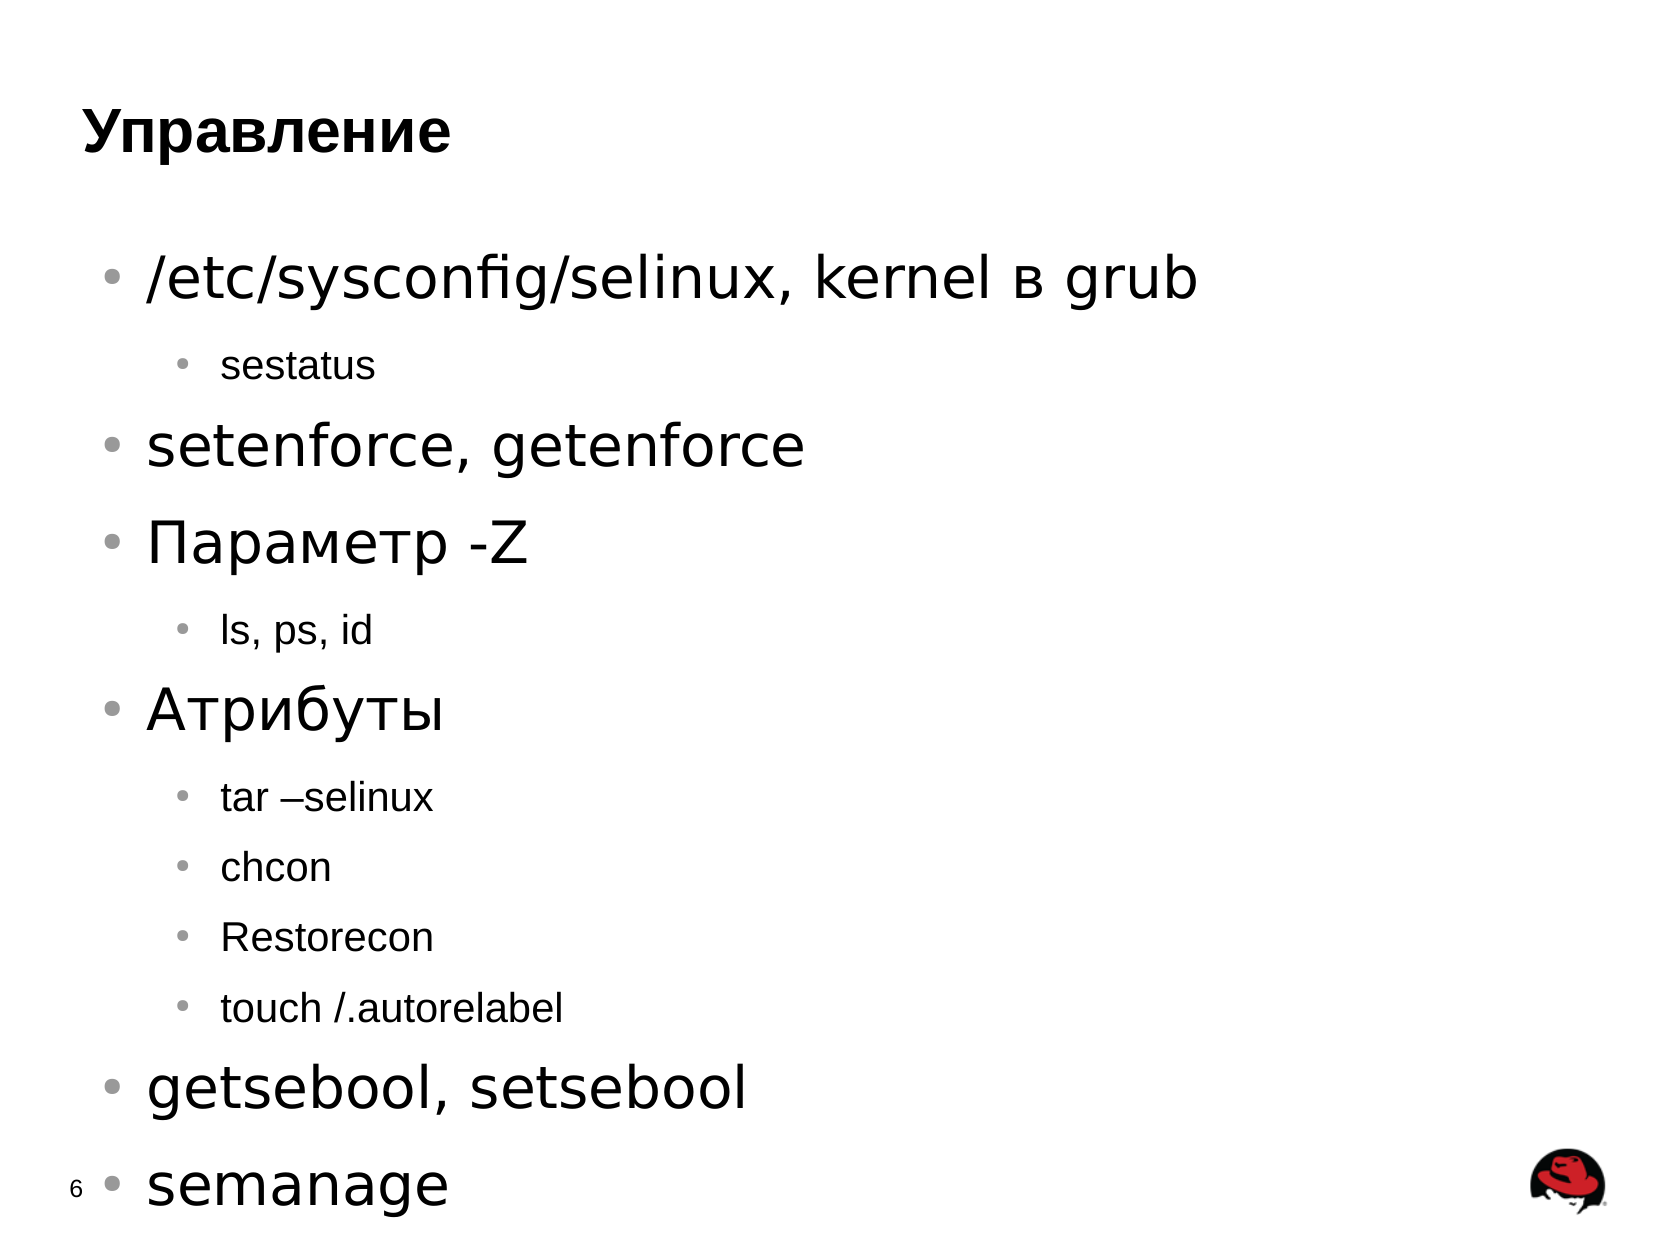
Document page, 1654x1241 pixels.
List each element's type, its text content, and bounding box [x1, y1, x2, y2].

picture [1529, 1146, 1613, 1224]
list /etc/sysconfig/selinux, kernel в grub sestatus setenforce, getenforce Параметр -Z ls, ps, id Атрибуты tar –selinux chcon Restorecon touch /.autorelabel getsebool, setsebool semanage [86, 244, 1576, 1220]
title Управление [82, 37, 1571, 226]
